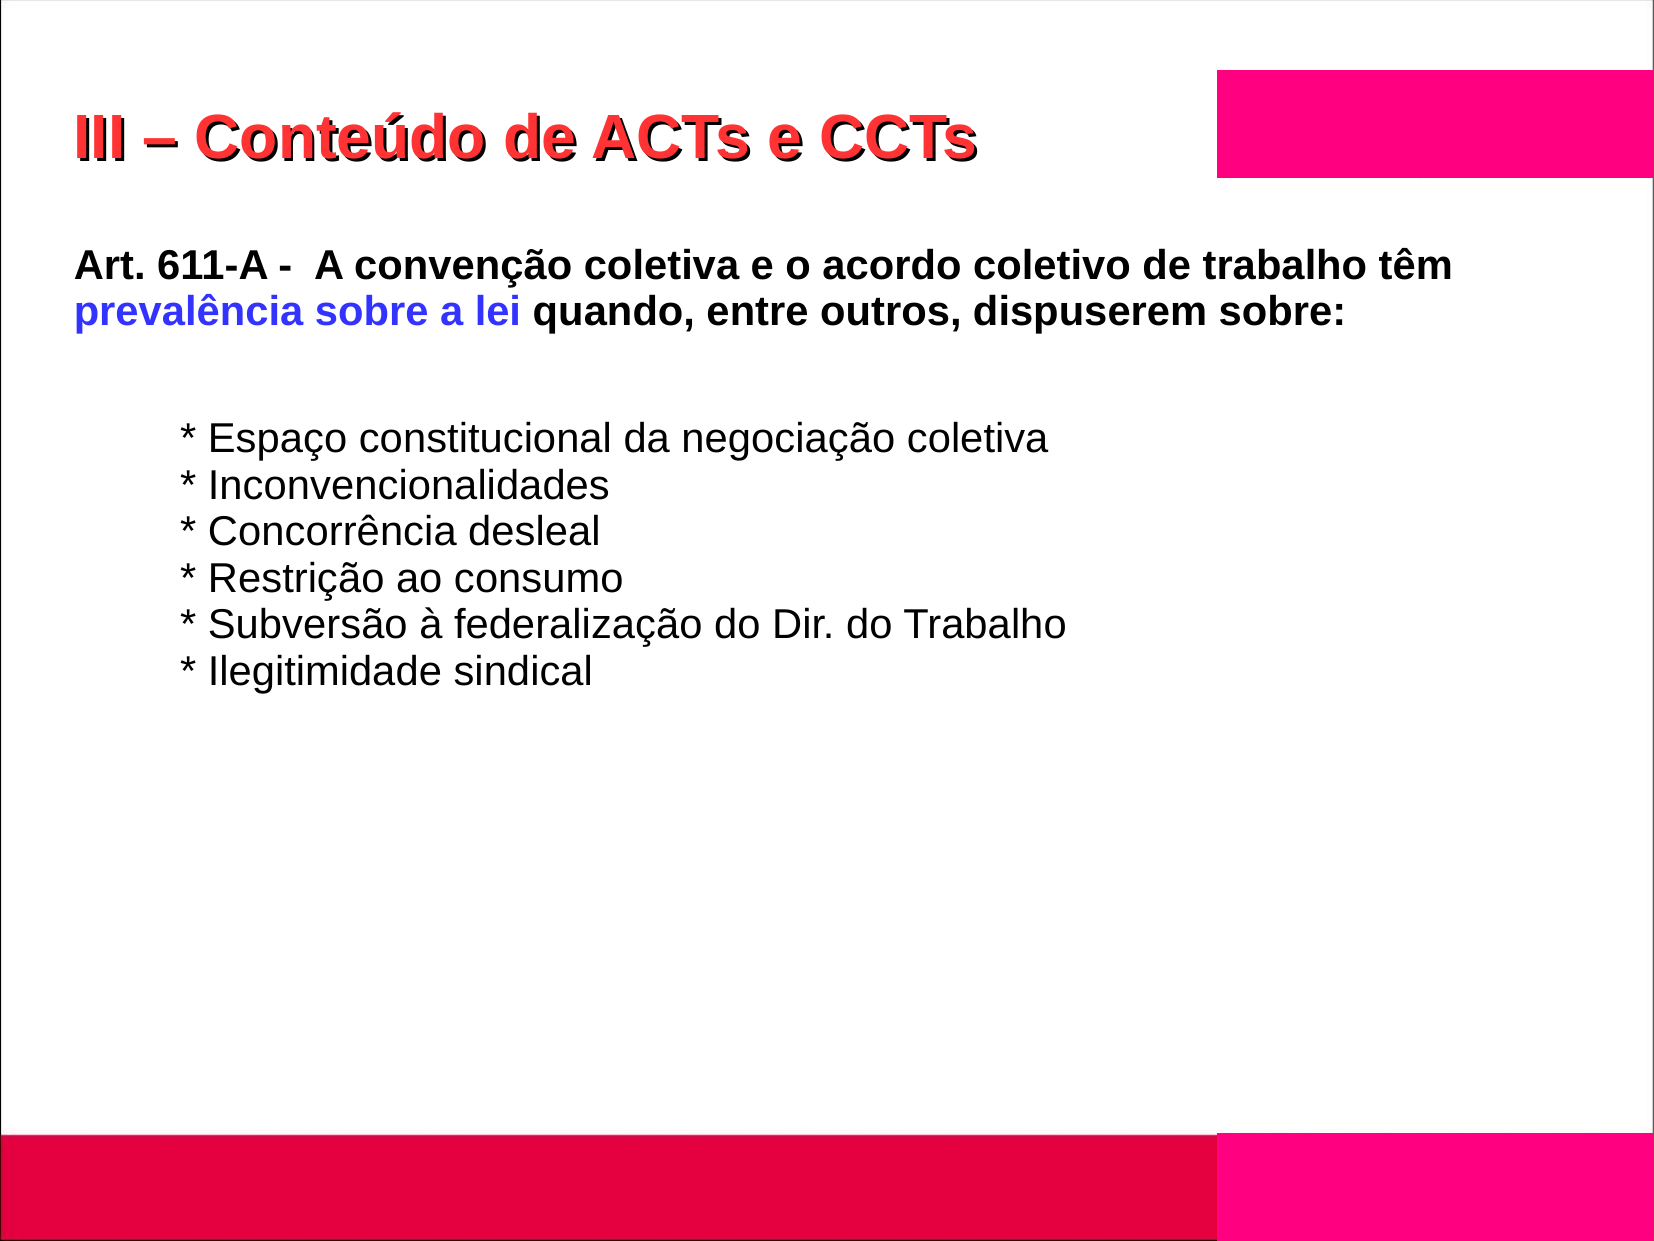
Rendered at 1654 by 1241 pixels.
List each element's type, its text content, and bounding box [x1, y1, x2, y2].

text_box * Espaço constitucional da negociação coletiva * Inconvencionalidades * Concorrência desleal * Restrição ao consumo * Subversão à federalização do Dir. do Trabalho * Ilegitimidade sindical [165, 407, 1595, 1010]
picture [0, 0, 1654, 1241]
text_box III – Conteúdo de ACTs e CCTs Art. 611-A - A convenção coletiva e o acordo coletivo de trabalho têm prevalência sobre a lei quando, entre outros, dispuserem sobre: [59, 94, 1630, 490]
